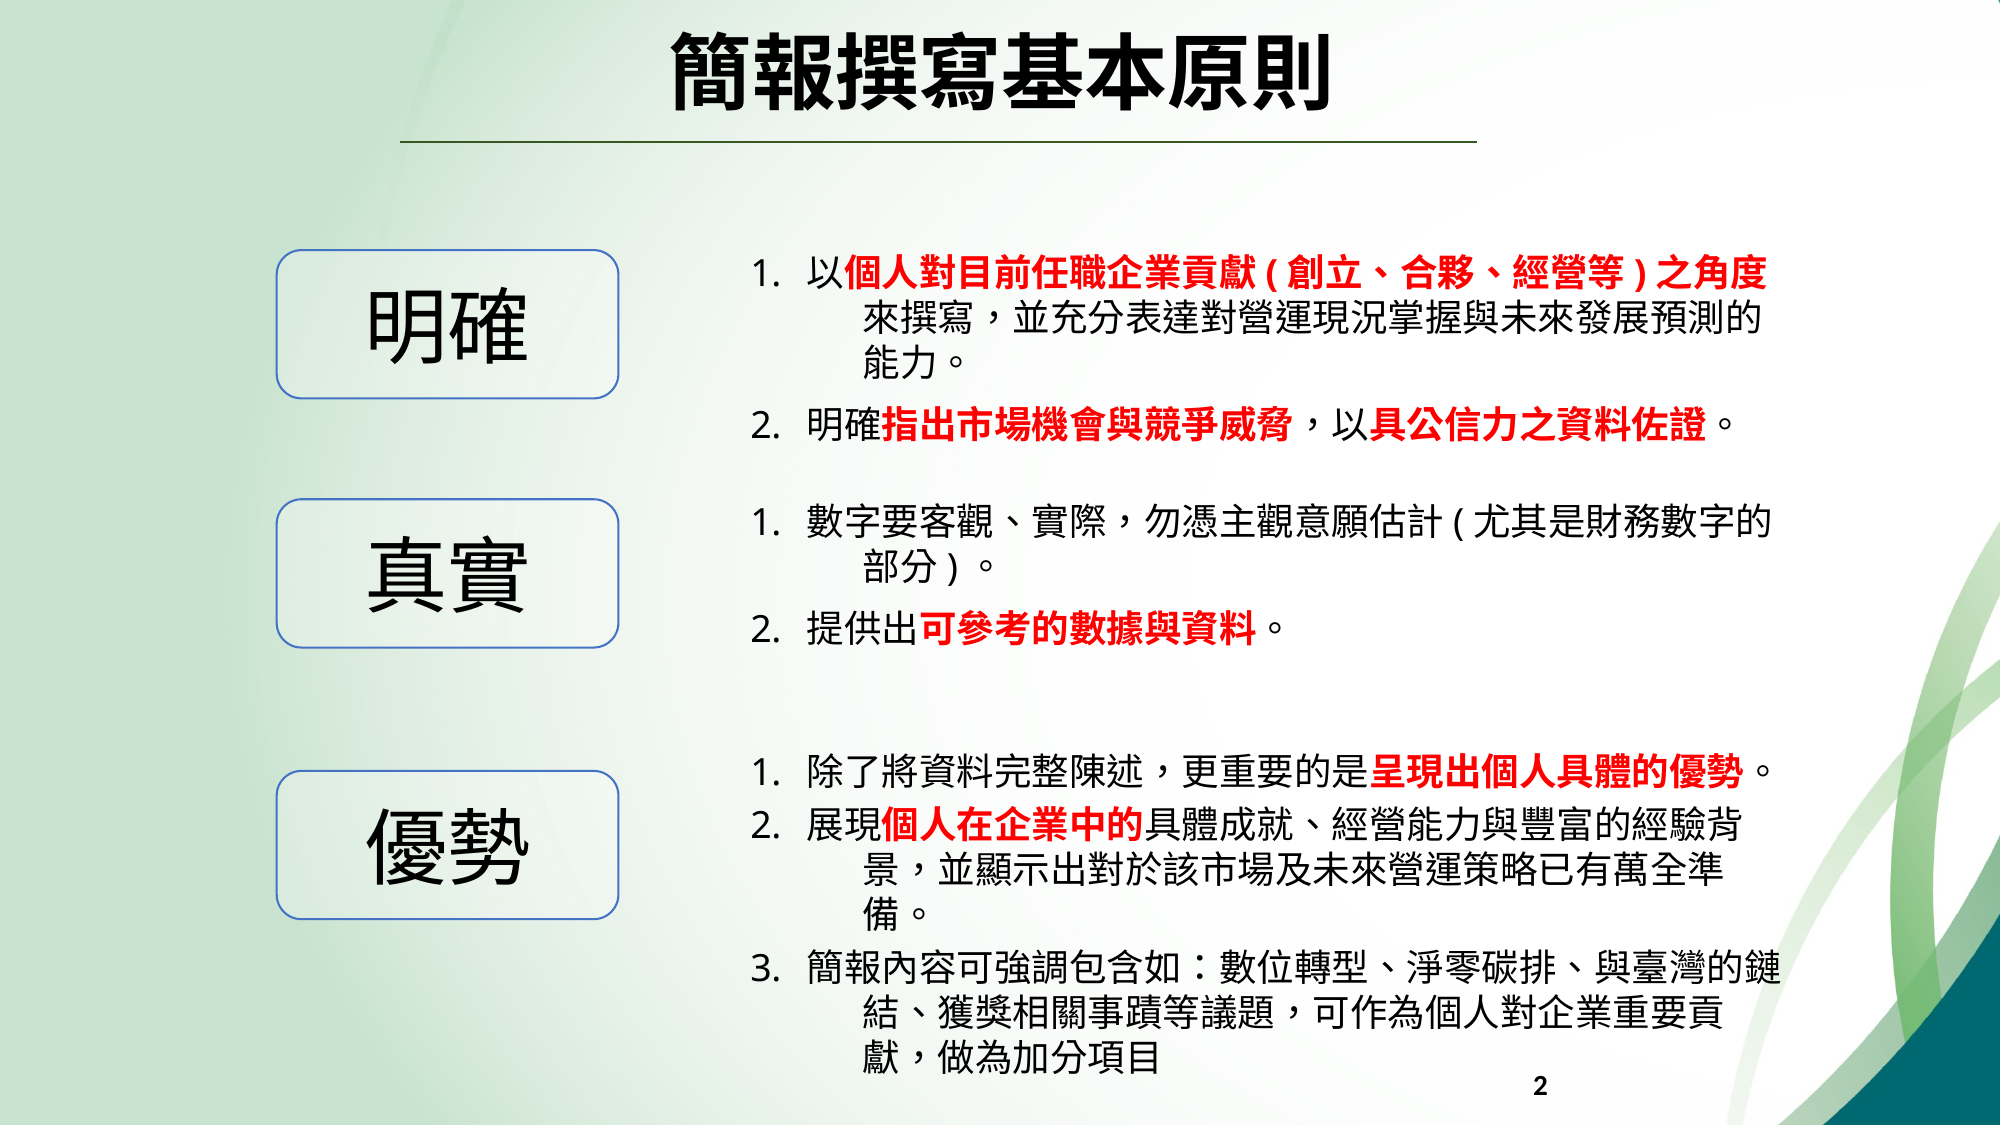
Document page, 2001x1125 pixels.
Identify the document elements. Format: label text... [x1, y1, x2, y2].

text_box 以個人對目前任職企業貢獻(創立、合夥、經營等)之角度來撰寫，並充分表達對營運現況掌握與未來發展預測的能力。 明確指出市場機會與競爭威脅，以具公信力之資料佐證。 [735, 241, 1797, 407]
text_box 1 [1518, 1053, 1969, 1114]
text_box 優勢 [276, 770, 619, 920]
title 簡報撰寫基本原則 [5, 9, 1998, 132]
text_box 明確 [276, 250, 619, 399]
text_box 除了將資料完整陳述，更重要的是呈現出個人具體的優勢。 展現個人在企業中的具體成就、經營能力與豐富的經驗背景，並顯示出對於該市場及未來營運策略已有萬全準備。 簡報內容可強調包含如：數位轉型、淨零碳排、與臺灣的鏈結、獲獎相關事蹟等議題，可作為個人對企業重要貢獻，做為加分項目 [735, 740, 1797, 1028]
text_box 真實 [276, 499, 619, 648]
text_box 數字要客觀、實際，勿憑主觀意願估計(尤其是財務數字的部分)。 提供出可參考的數據與資料。 [735, 490, 1797, 656]
